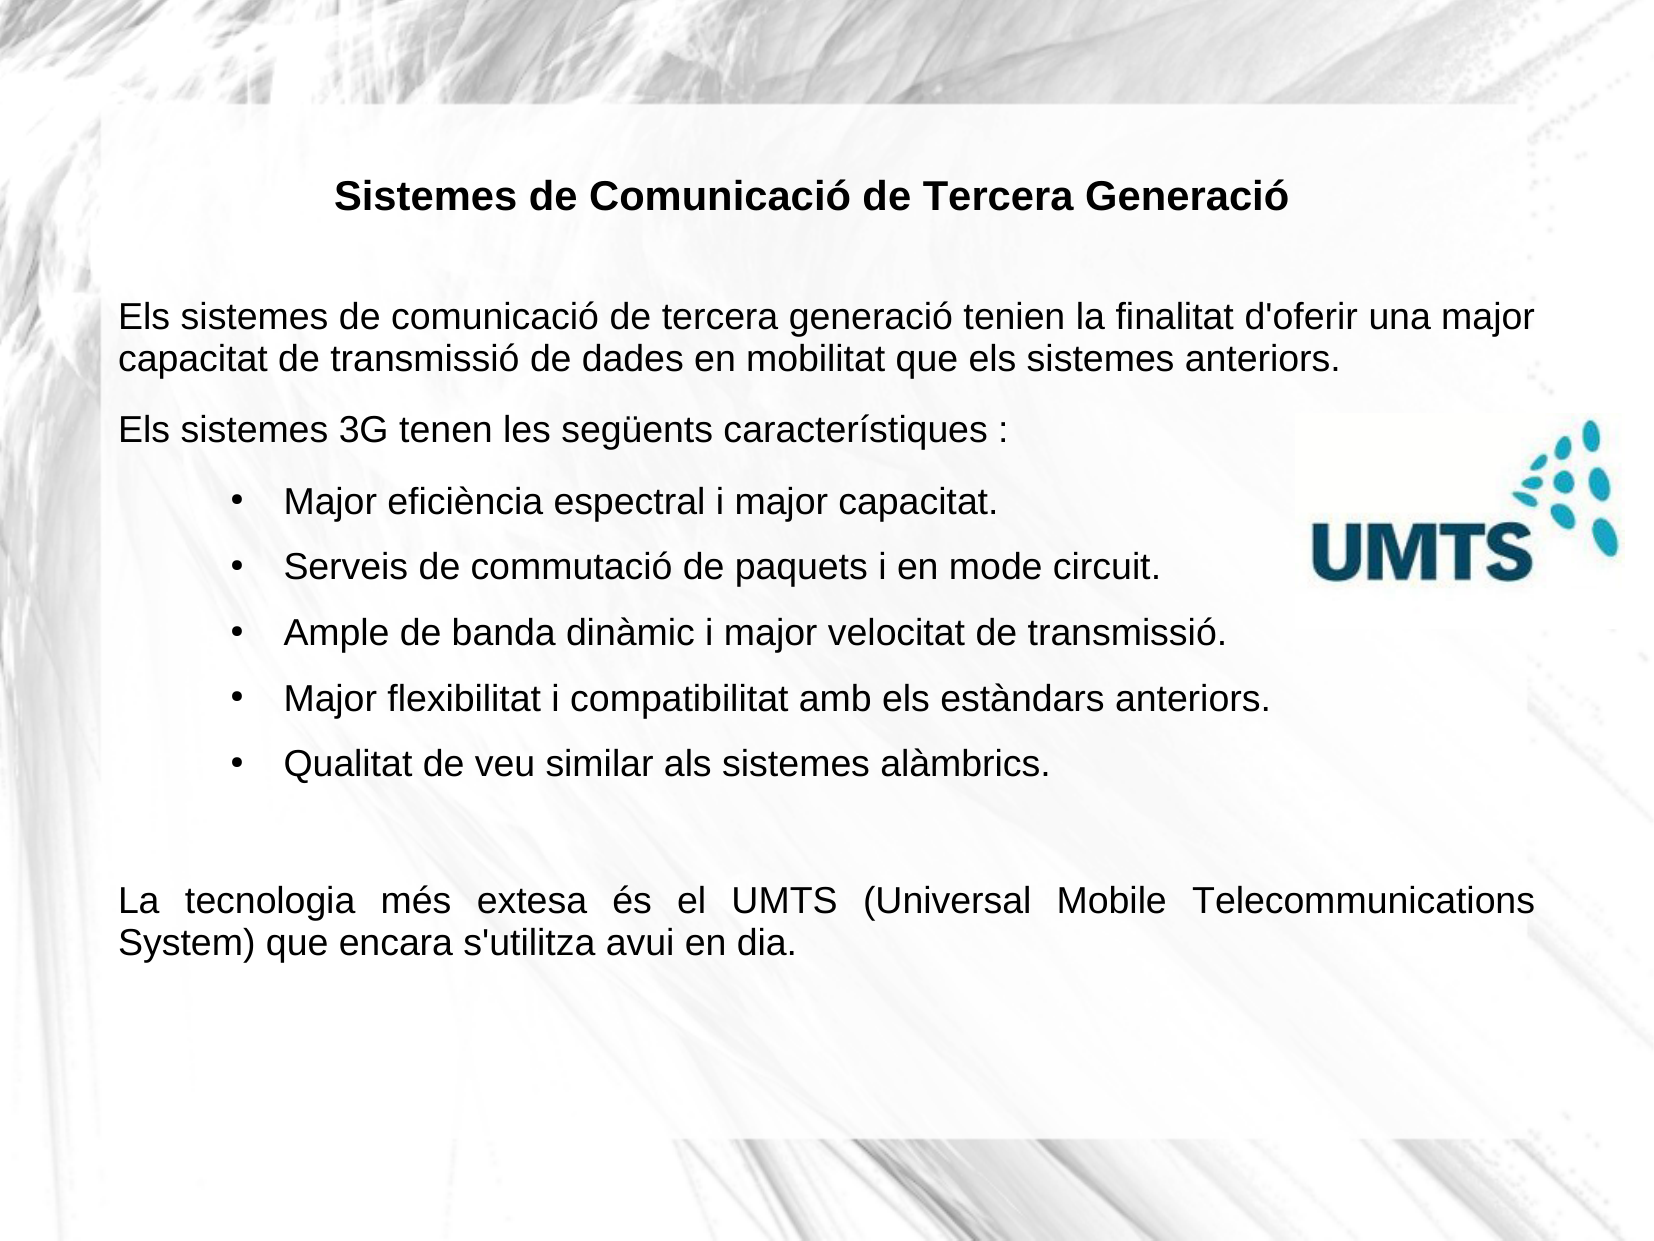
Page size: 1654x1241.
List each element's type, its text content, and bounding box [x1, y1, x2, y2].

picture [0, 0, 1654, 1241]
title Sistemes de Comunicació de Tercera Generació [118, 112, 1506, 281]
list Els sistemes de comunicació de tercera generació tenien la finalitat d'oferir una major capacitat de transmissió de dades en mobilitat que els sistemes anteriors. Els sistemes 3G tenen les següents característiques : Major eficiència espectral i major capacitat. Serveis de commutació de paquets i en mode circuit. Ample de banda dinàmic i major velocitat de transmissió. Major flexibilitat i compatibilitat amb els estàndars anteriors. Qualitat de veu similar als sistemes alàmbrics. La tecnologia més extesa és el UMTS (Universal Mobile Telecommunications System) que encara s'utilitza avui en dia. [47, 295, 1536, 1114]
